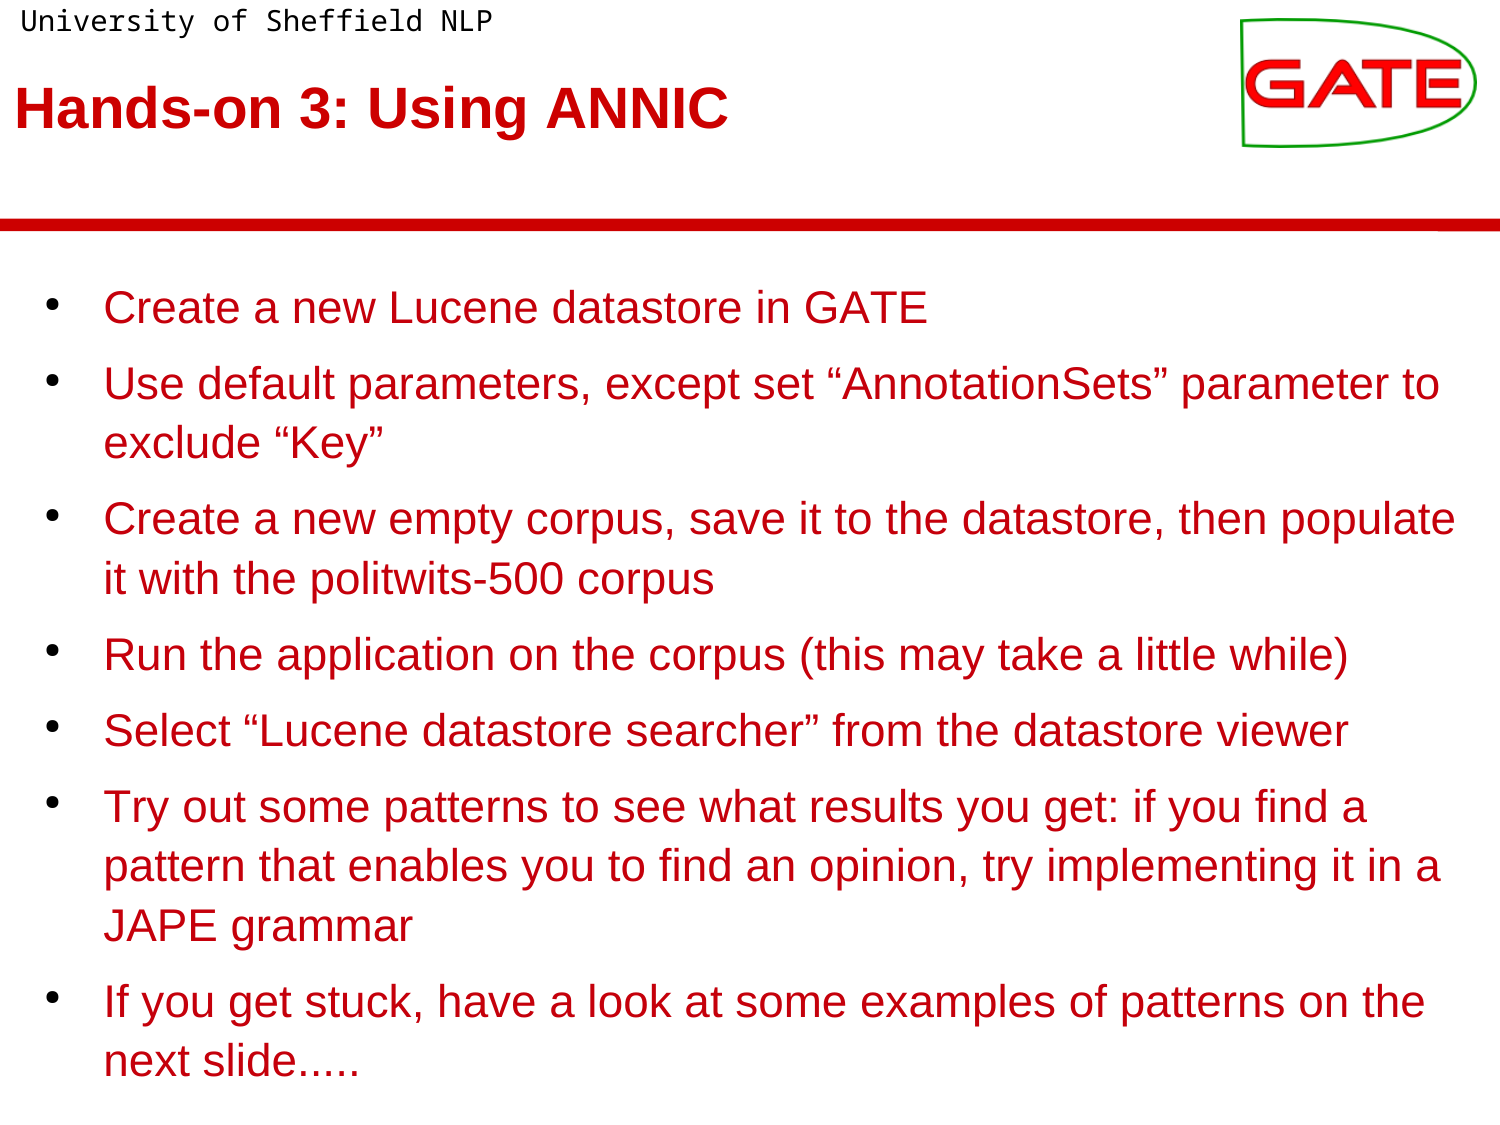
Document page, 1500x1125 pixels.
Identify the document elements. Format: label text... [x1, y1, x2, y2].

list Create a new Lucene datastore in GATE Use default parameters, except set “AnnotationSets” parameter to exclude “Key” Create a new empty corpus, save it to the datastore, then populate it with the politwits-500 corpus Run the application on the corpus (this may take a little while) Select “Lucene datastore searcher” from the datastore viewer Try out some patterns to see what results you get: if you find a pattern that enables you to find an opinion, try implementing it in a JAPE grammar If you get stuck, have a look at some examples of patterns on the next slide..... [29, 265, 1477, 1094]
picture [1240, 18, 1477, 148]
title Hands-on 3: Using ANNIC [0, 11, 1239, 205]
